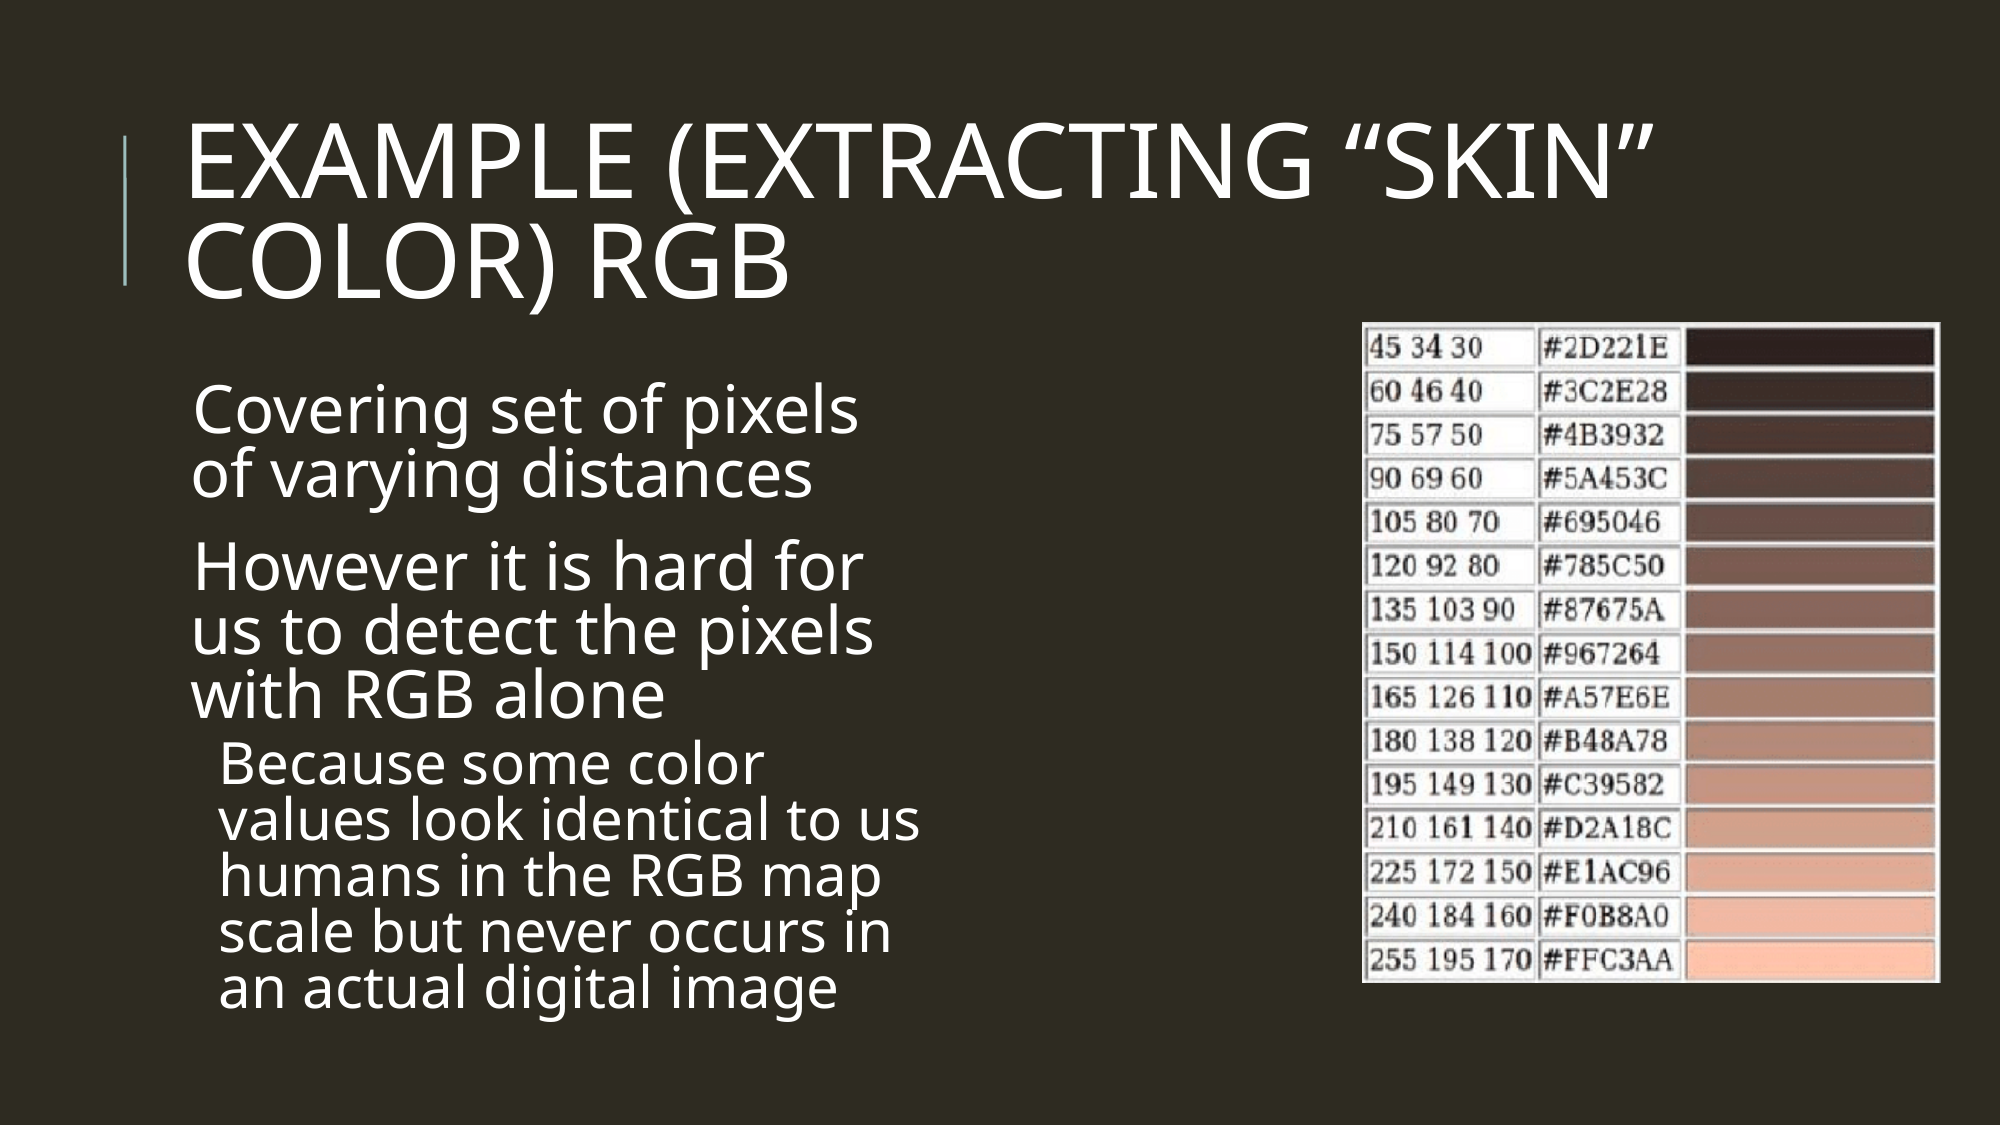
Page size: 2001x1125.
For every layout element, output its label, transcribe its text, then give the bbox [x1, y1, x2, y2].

picture [1362, 322, 1941, 983]
list Covering set of pixels of varying distances However it is hard for us to detect the pixels with RGB alone Because some color values look identical to us humans in the RGB map scale but never occurs in an actual digital image [168, 375, 948, 1035]
title EXAMPLE (EXTRACTING “SKIN” COLOR) RGB [168, 96, 1763, 342]
